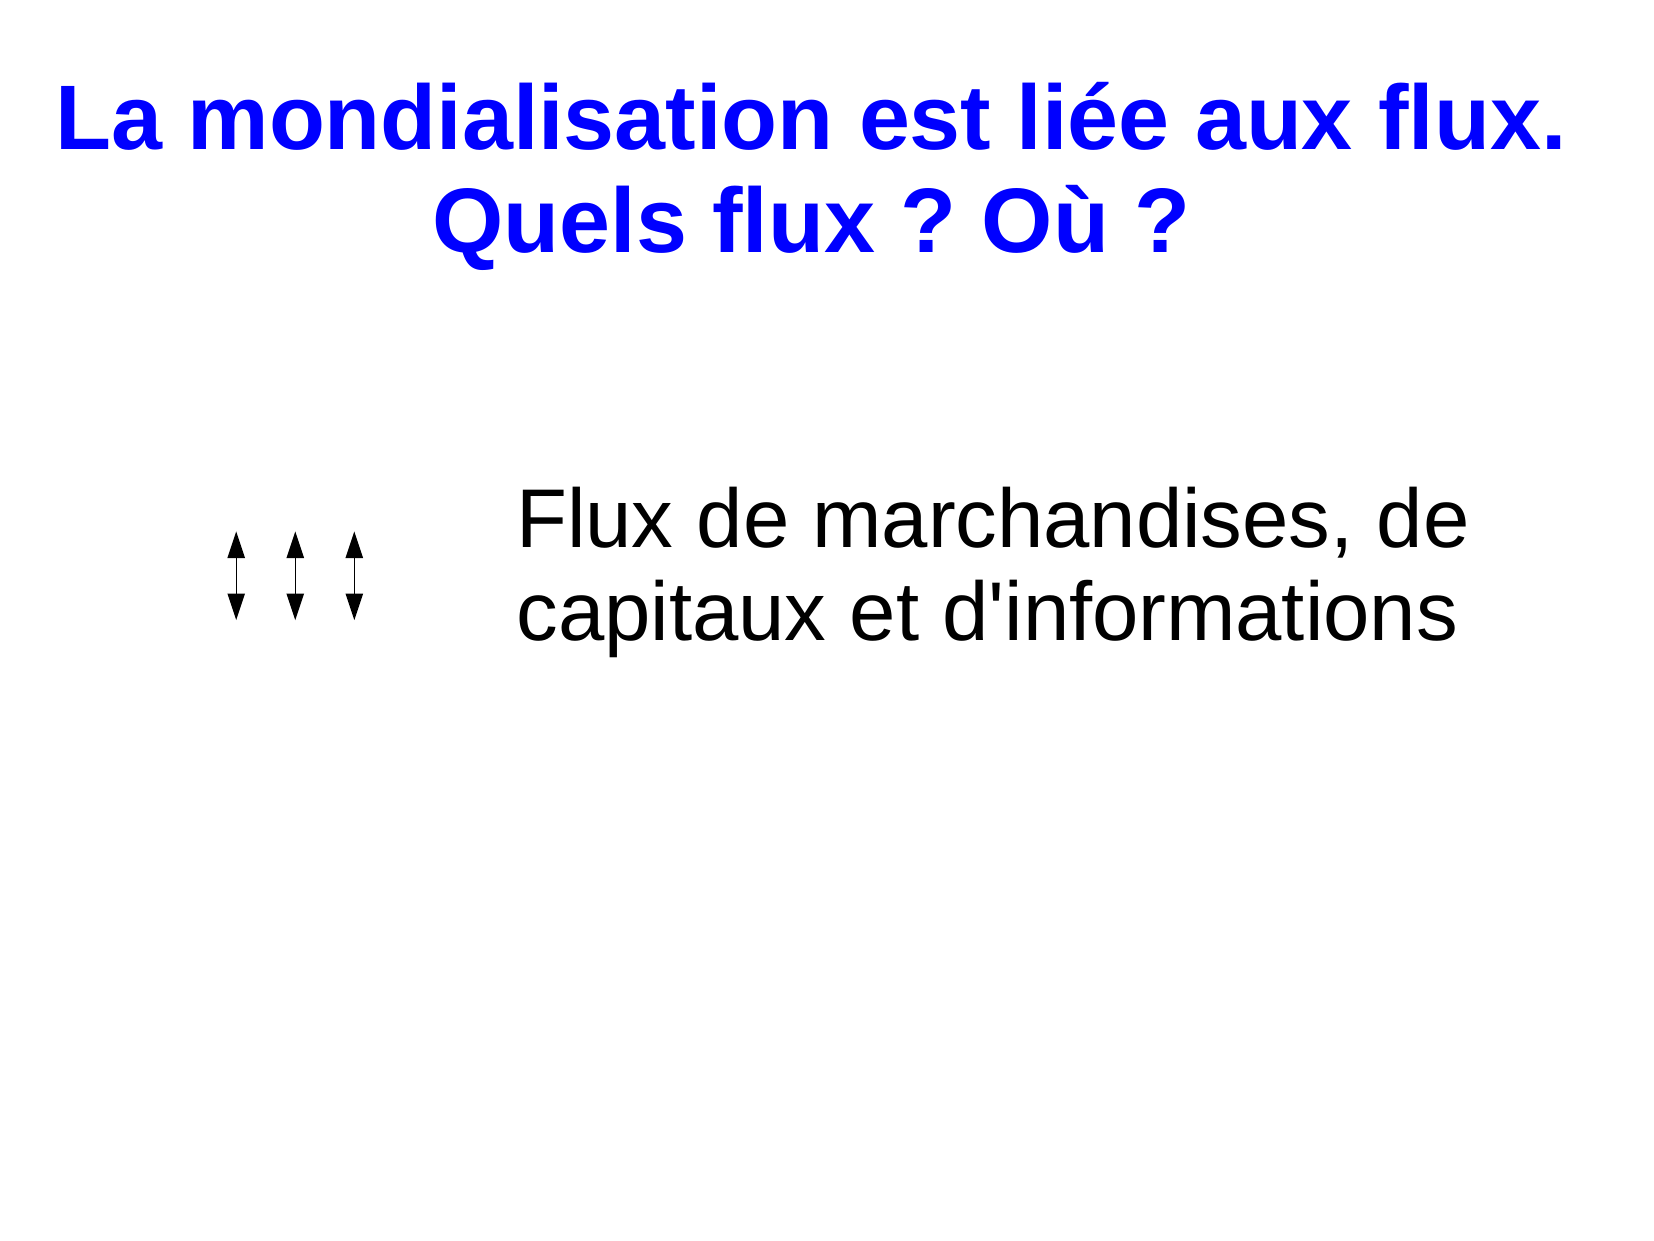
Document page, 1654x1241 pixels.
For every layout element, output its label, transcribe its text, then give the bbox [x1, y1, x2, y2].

text_box La mondialisation est liée aux flux. Quels flux ? Où ? [29, 59, 1595, 279]
text_box Flux de marchandises, de capitaux et d'informations [501, 464, 1565, 666]
